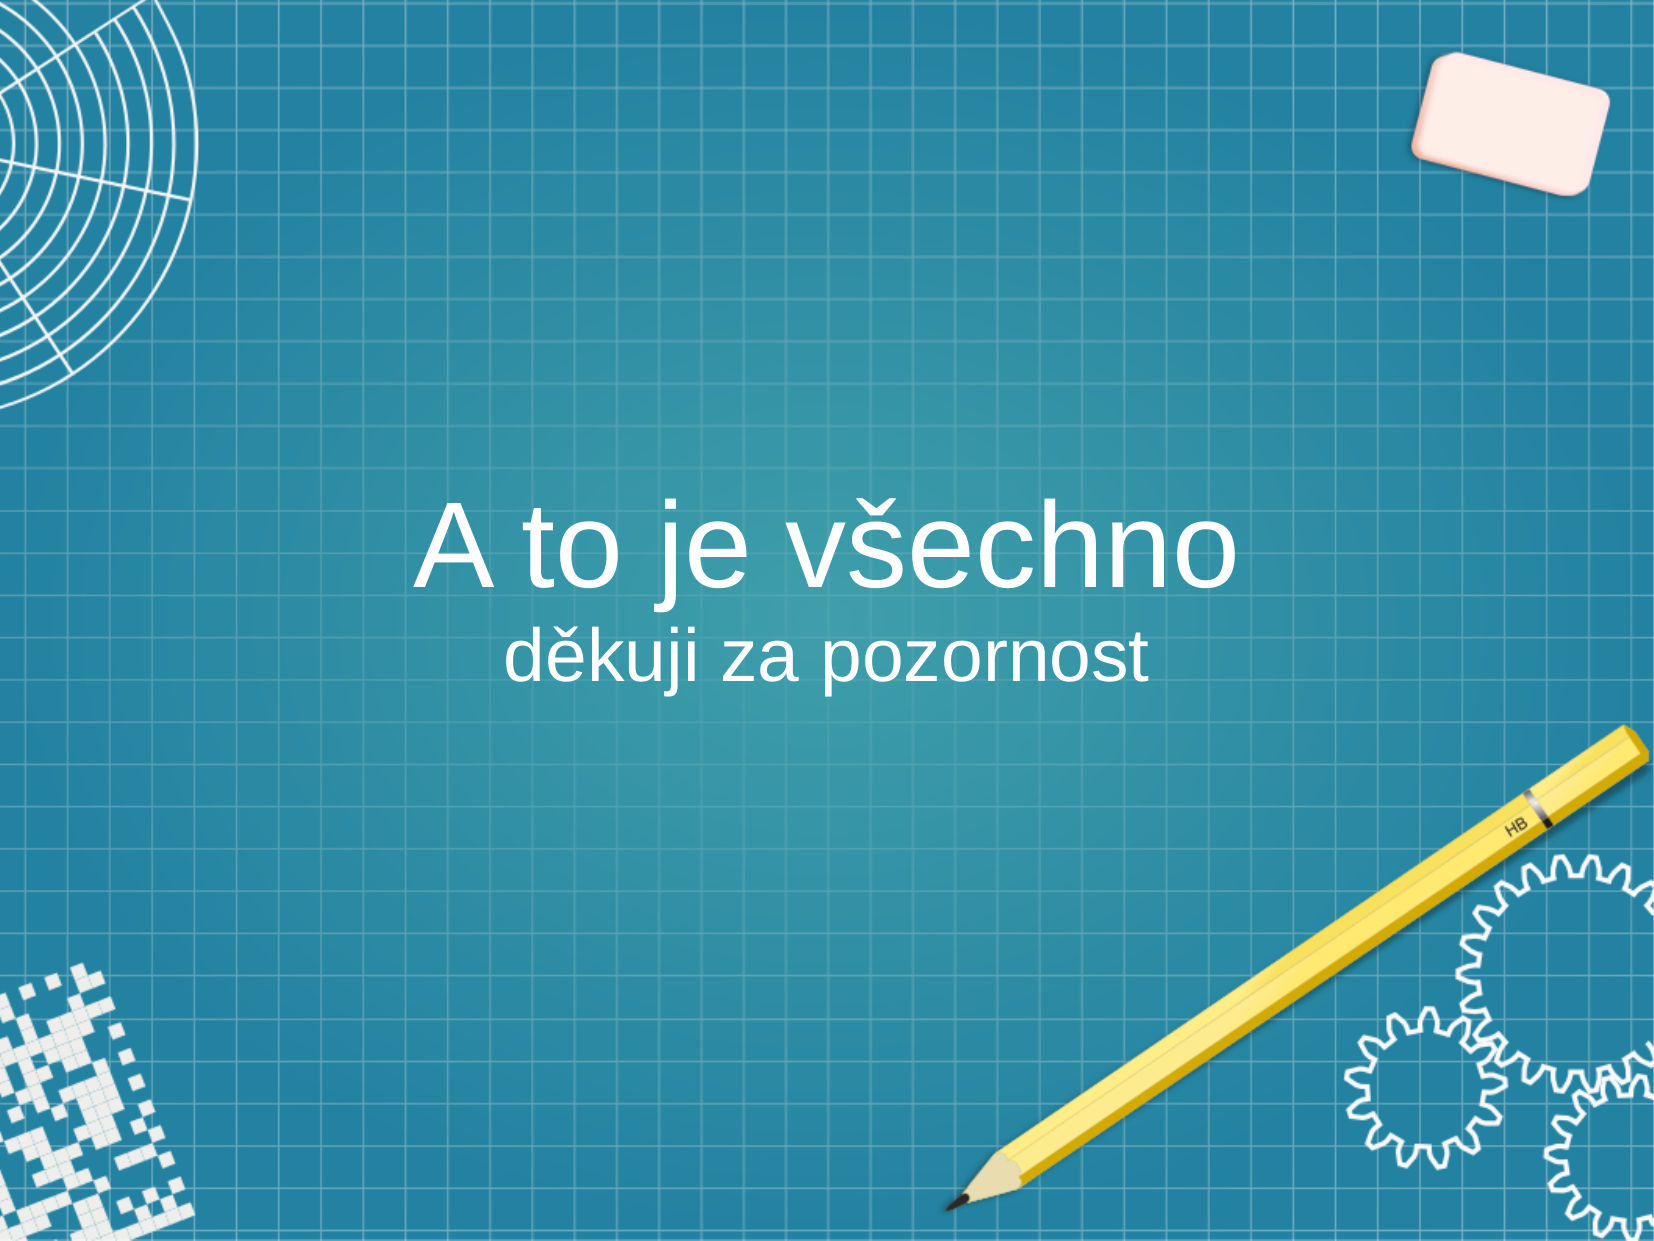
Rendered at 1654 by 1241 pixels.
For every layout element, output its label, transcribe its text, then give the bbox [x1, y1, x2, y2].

title A to je všechno děkuji za pozornost [236, 483, 1418, 691]
picture [0, 0, 1654, 1241]
